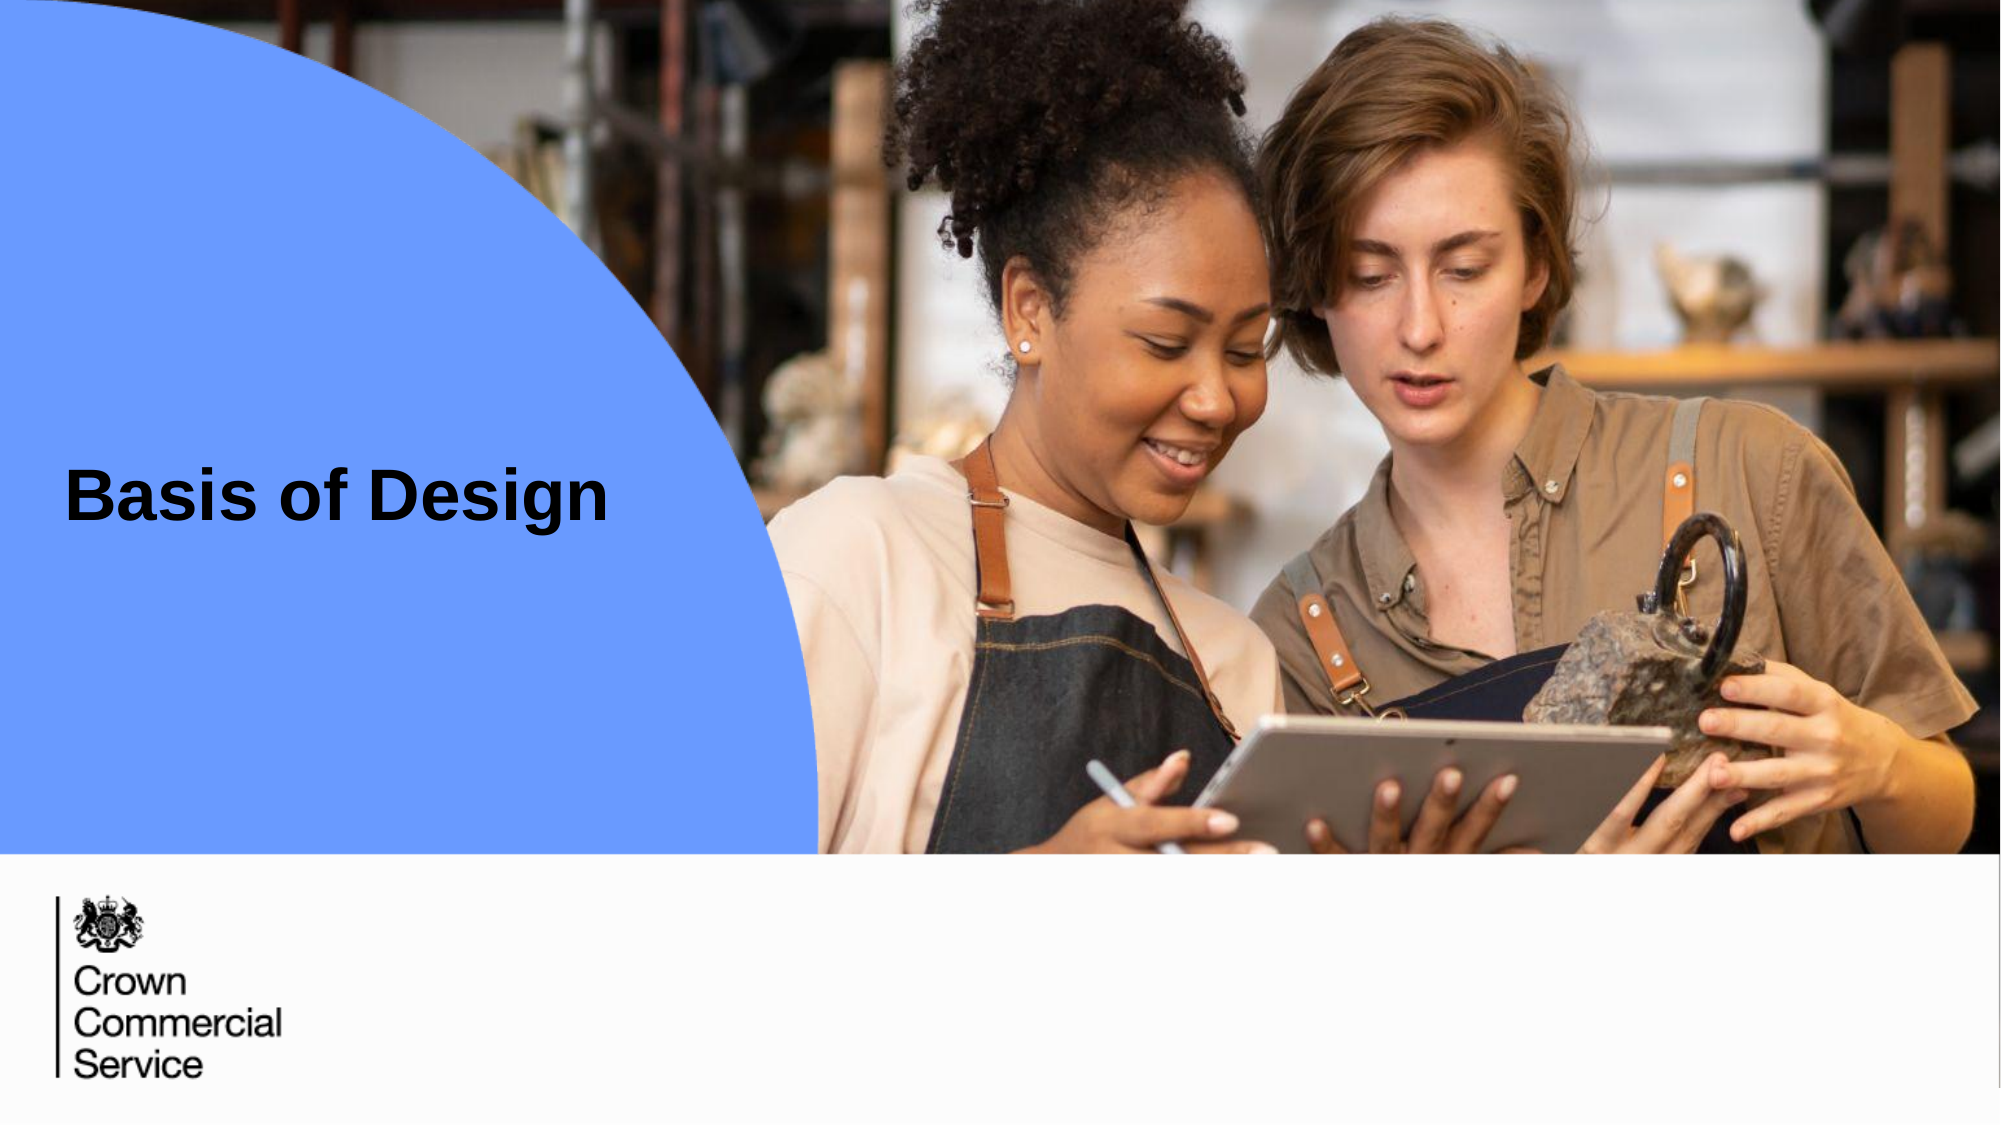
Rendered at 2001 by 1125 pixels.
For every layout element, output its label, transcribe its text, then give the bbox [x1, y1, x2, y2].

title Basis of Design [64, 447, 681, 760]
